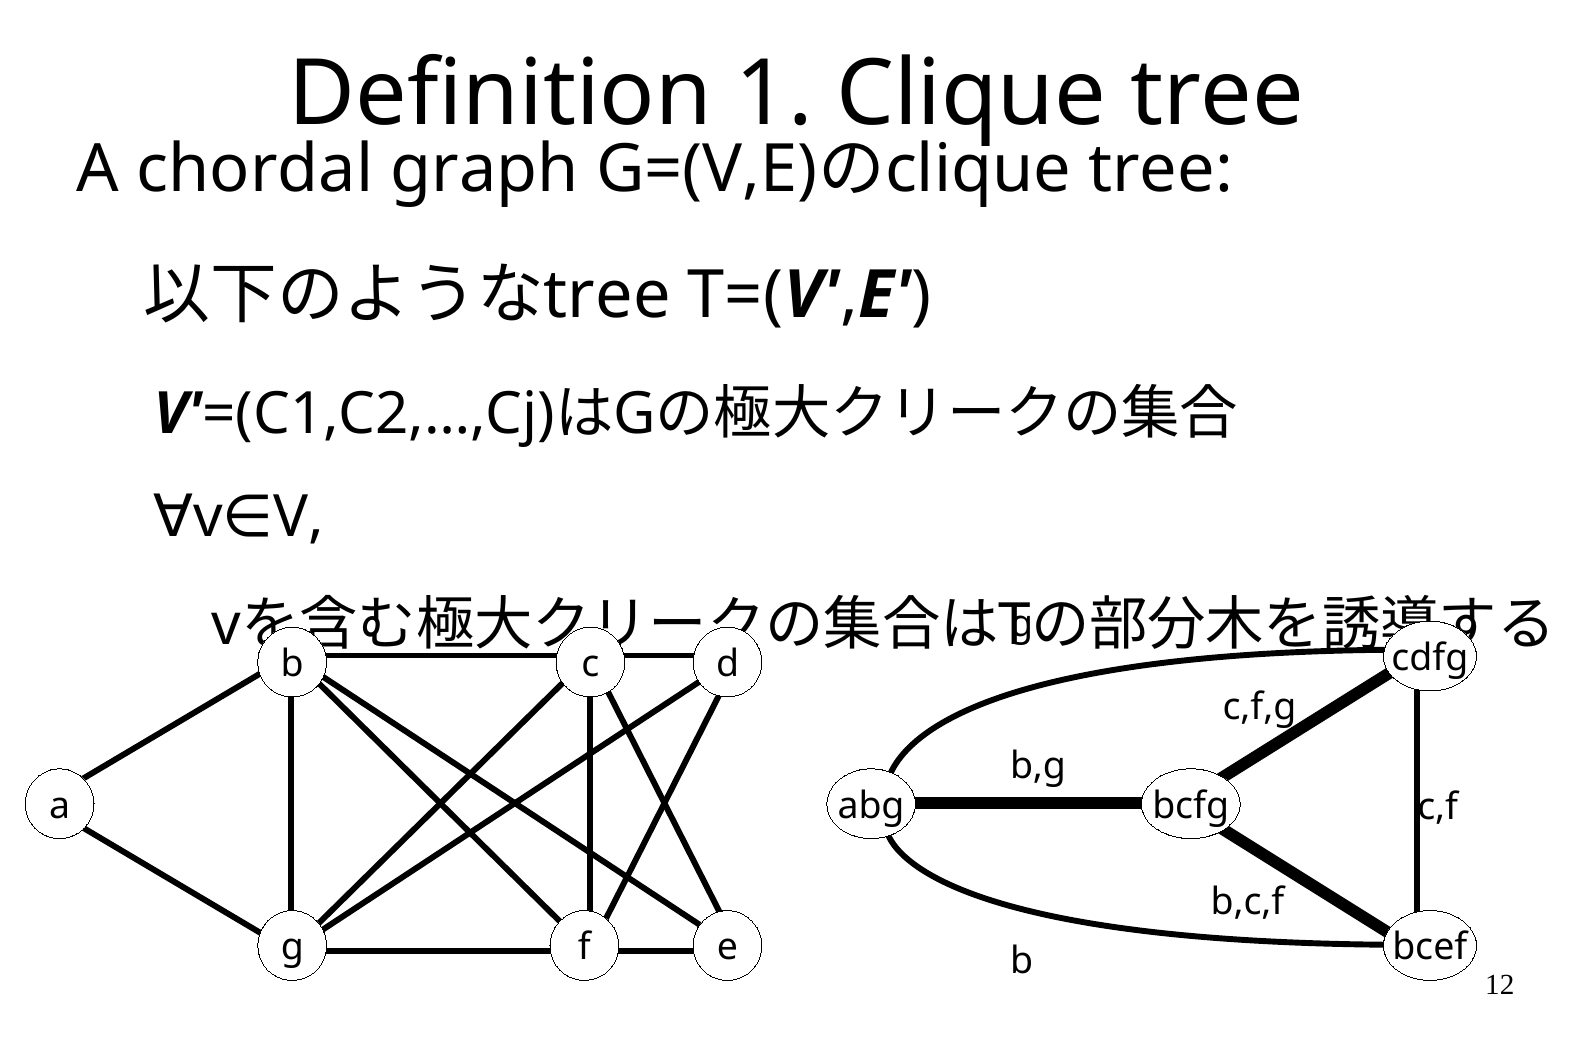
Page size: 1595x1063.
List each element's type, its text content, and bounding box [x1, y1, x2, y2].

list A chordal graph G=(V,E)のclique tree: 以下のようなtree T=(V',E') V'=(C1,C2,…,Cj)はGの極大クリークの集合 ∀v∈V, vを含む極大クリークの集合はTの部分木を誘導する [59, 113, 1565, 552]
text_box c,f,g [1222, 679, 1400, 720]
text_box c [556, 627, 625, 697]
text_box b [257, 627, 327, 697]
text_box e [693, 910, 762, 981]
text_box g [257, 910, 327, 981]
text_box d [693, 627, 762, 697]
text_box f [549, 910, 619, 981]
text_box a [25, 768, 95, 839]
text_box b [1009, 933, 1188, 974]
text_box cdfg [1383, 621, 1477, 691]
text_box c,f [1417, 779, 1595, 821]
text_box g [1009, 596, 1188, 638]
text_box bcef [1383, 910, 1477, 981]
text_box abg [826, 768, 916, 839]
text_box b,c,f [1210, 874, 1388, 915]
text_box b,g [1009, 738, 1188, 779]
text_box bcfg [1141, 768, 1241, 839]
title Definition 1. Clique tree [79, 0, 1515, 178]
